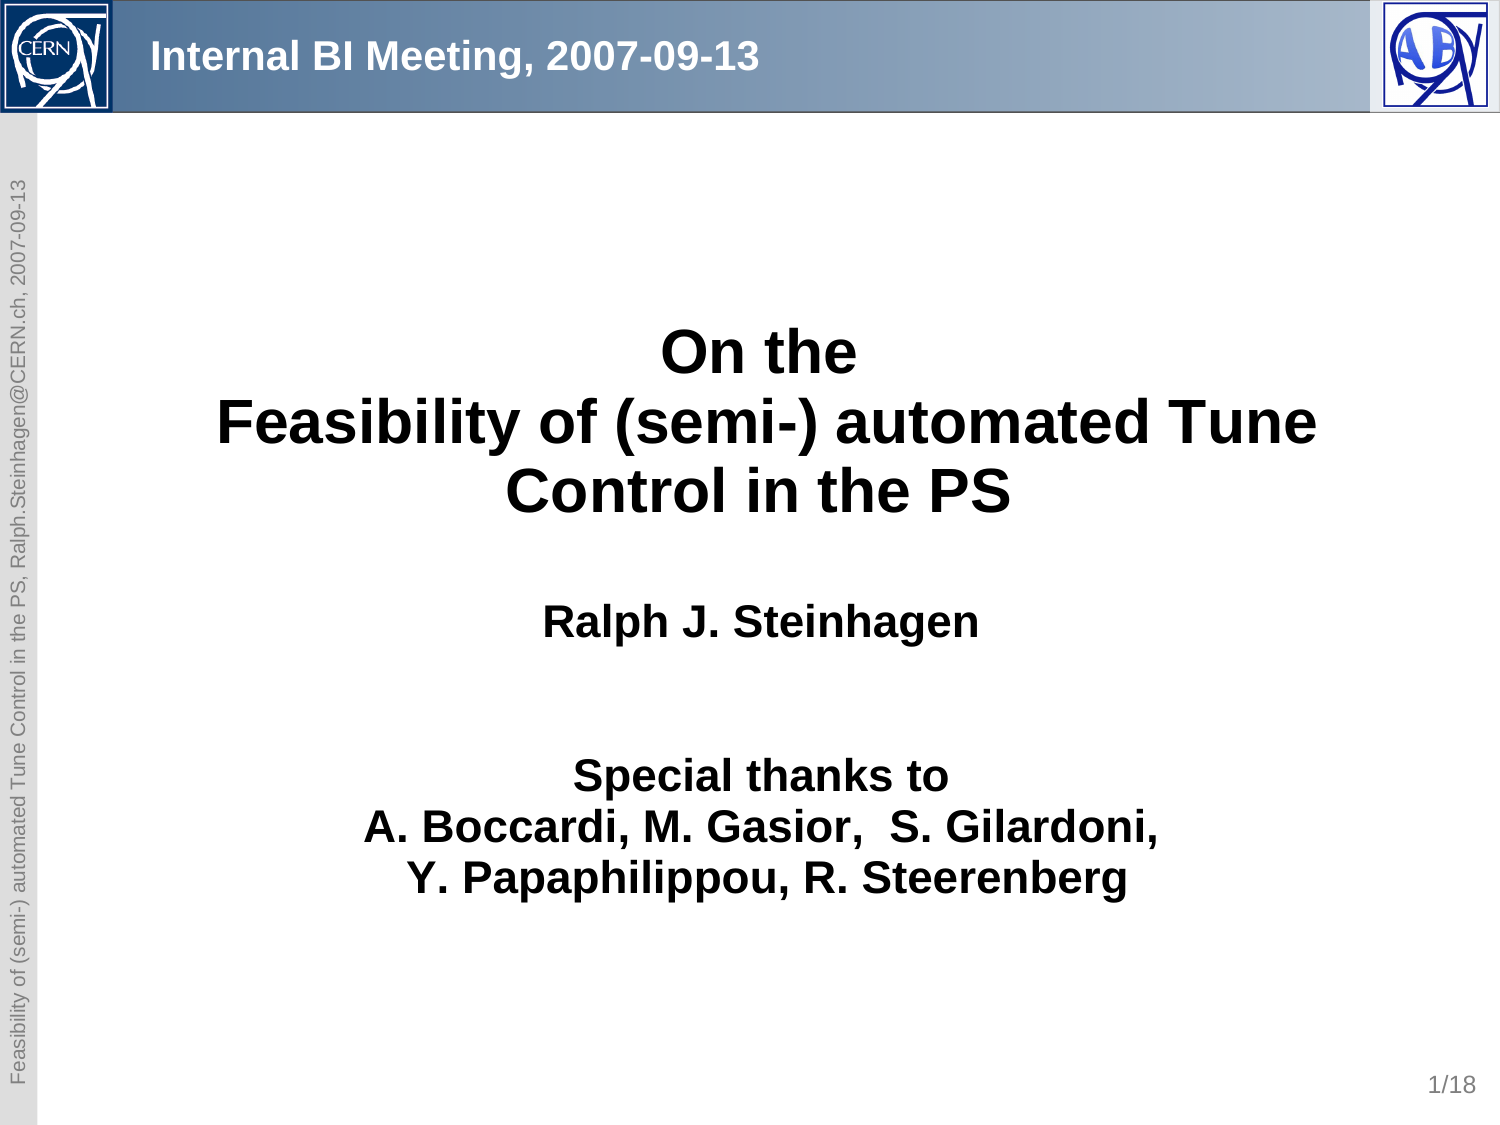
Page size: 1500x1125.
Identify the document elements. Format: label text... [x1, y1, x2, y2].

text_box On the Feasibility of (semi-) automated Tune Control in the PS Ralph J. Steinhagen Special thanks to A. Boccardi, M. Gasior, S. Gilardoni, Y. Papaphilippou, R. Steerenberg [88, 239, 1447, 911]
picture [0, 0, 113, 113]
title Internal BI Meeting, 2007-09-13 [150, 0, 1329, 113]
picture [1382, 1, 1489, 108]
